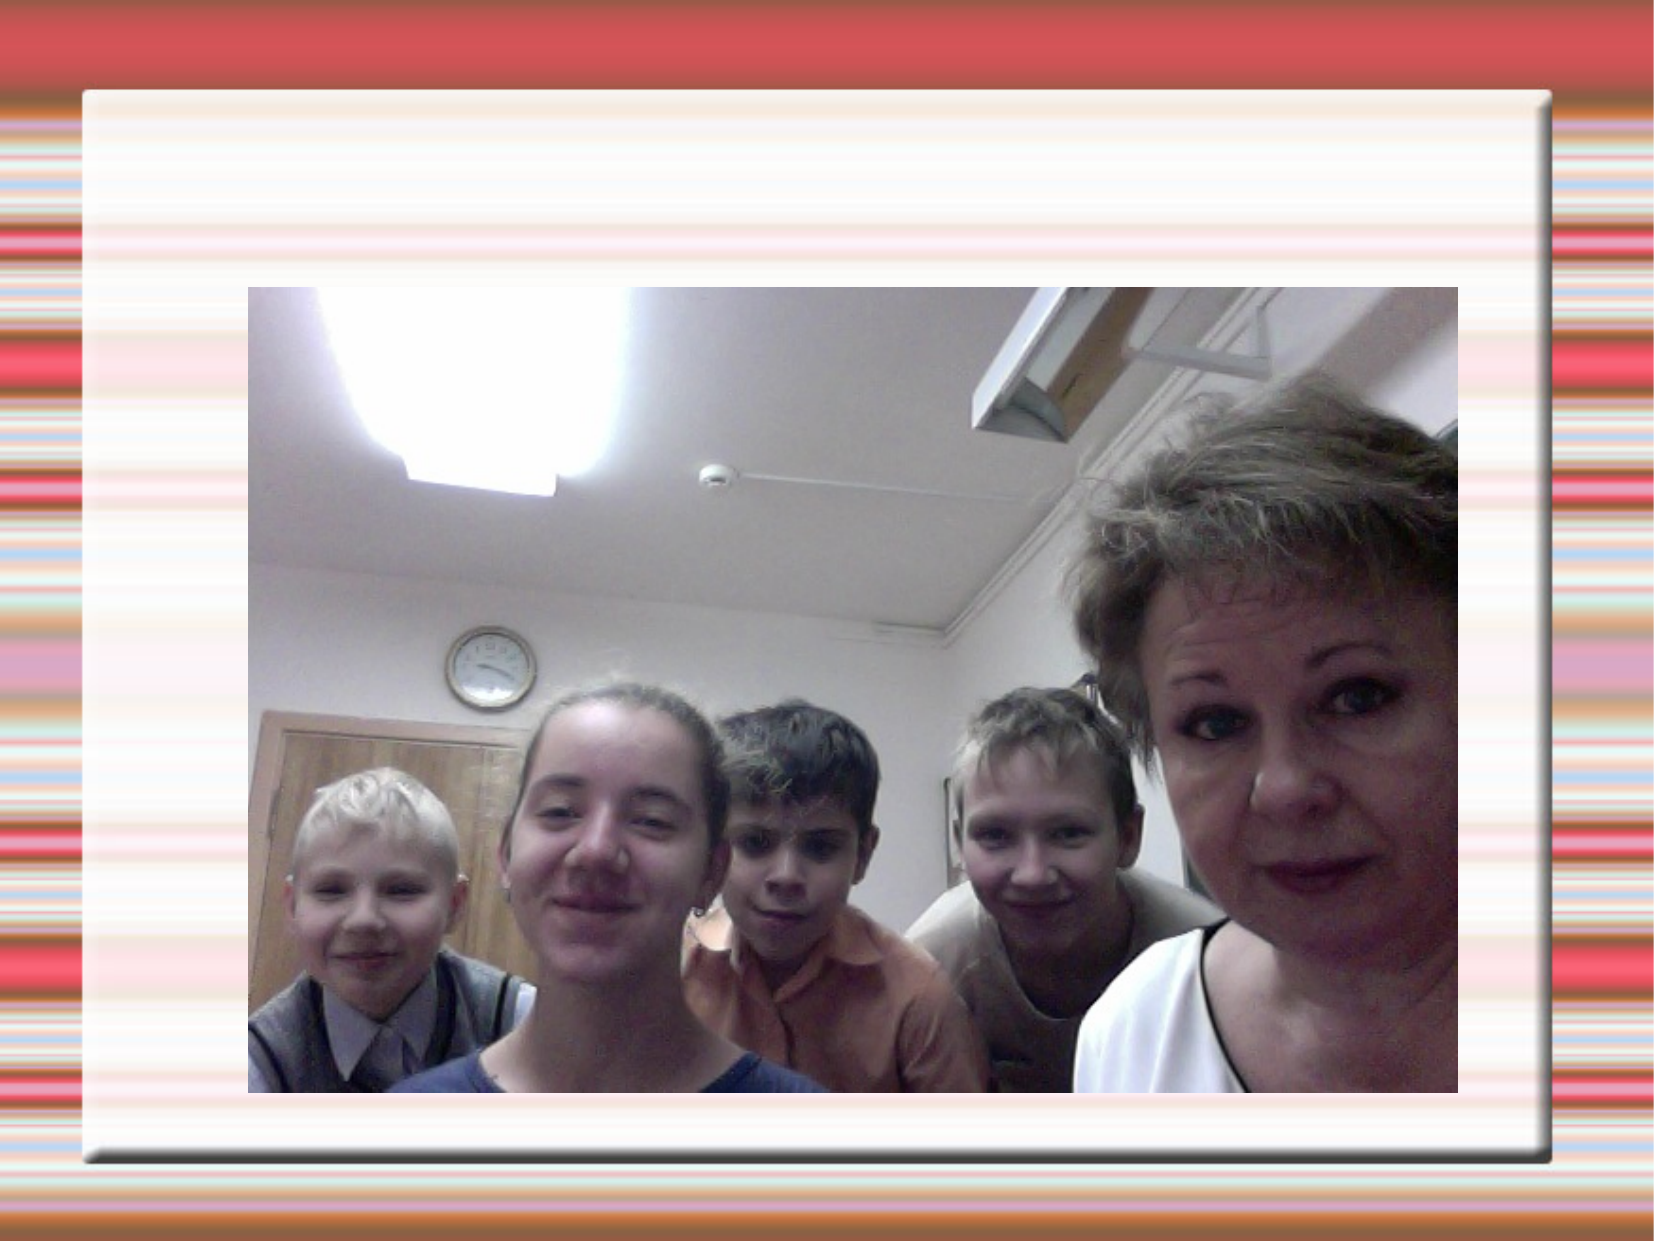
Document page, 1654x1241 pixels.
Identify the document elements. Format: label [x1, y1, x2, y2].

picture [248, 287, 1458, 1093]
